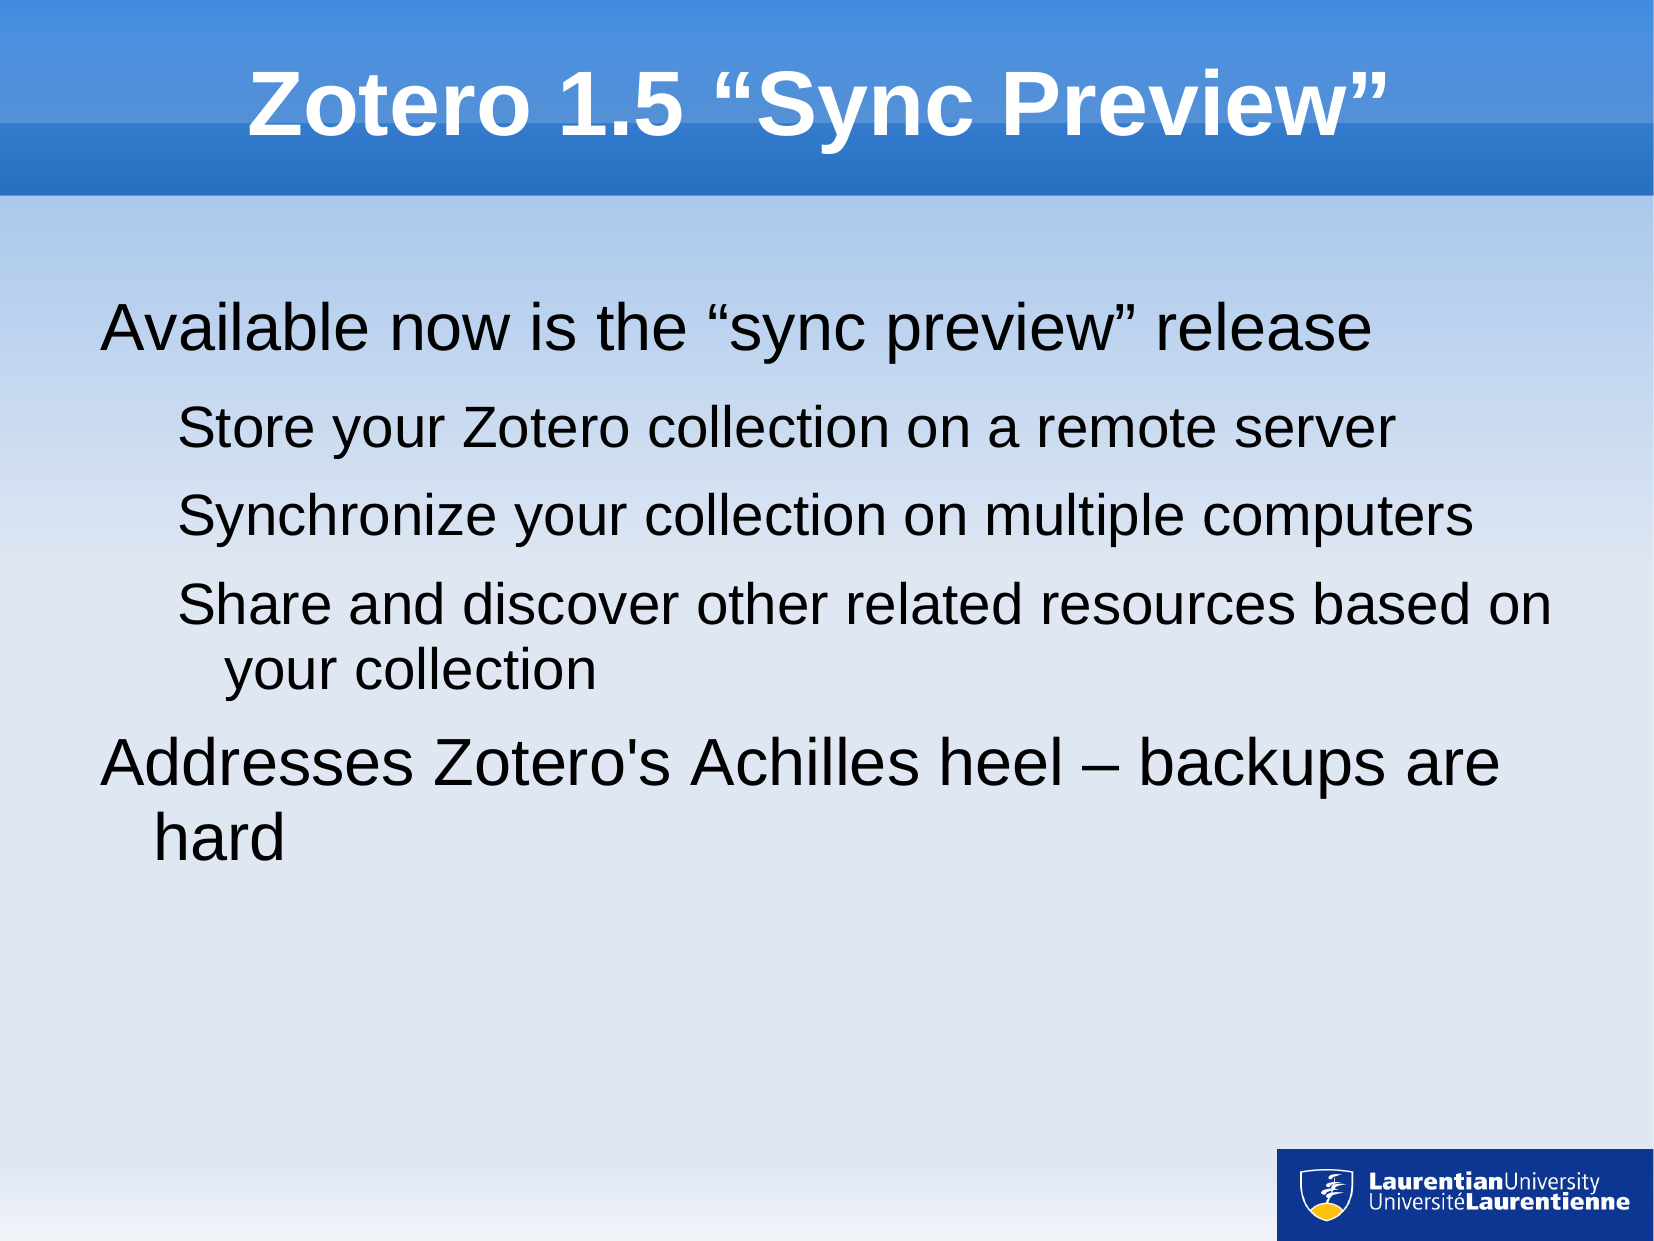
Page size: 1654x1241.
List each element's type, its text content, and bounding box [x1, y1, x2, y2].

title Zotero 1.5 “Sync Preview” [76, 7, 1565, 200]
list Available now is the “sync preview” release Store your Zotero collection on a remote server Synchronize your collection on multiple computers Share and discover other related resources based on your collection Addresses Zotero's Achilles heel – backups are hard [82, 290, 1571, 1094]
picture [0, 0, 1654, 1241]
